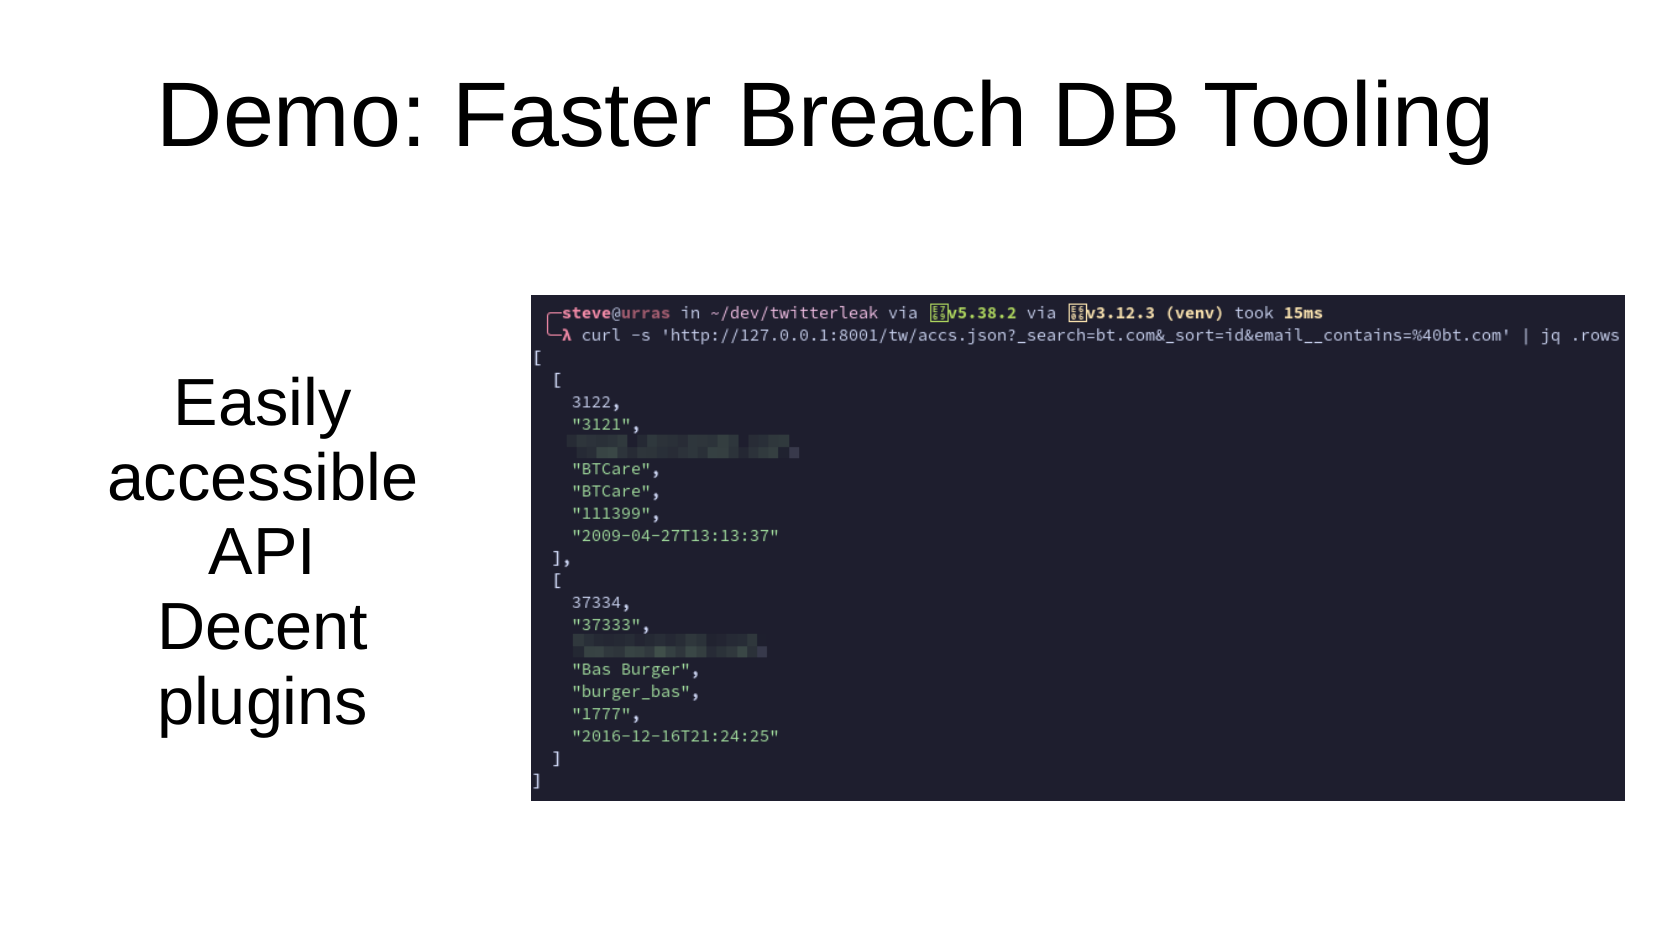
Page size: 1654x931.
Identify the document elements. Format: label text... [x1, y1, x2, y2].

picture [531, 295, 1625, 801]
subtitle Easily accessible API Decent plugins [82, 217, 443, 886]
title Demo: Faster Breach DB Tooling [82, 37, 1571, 193]
